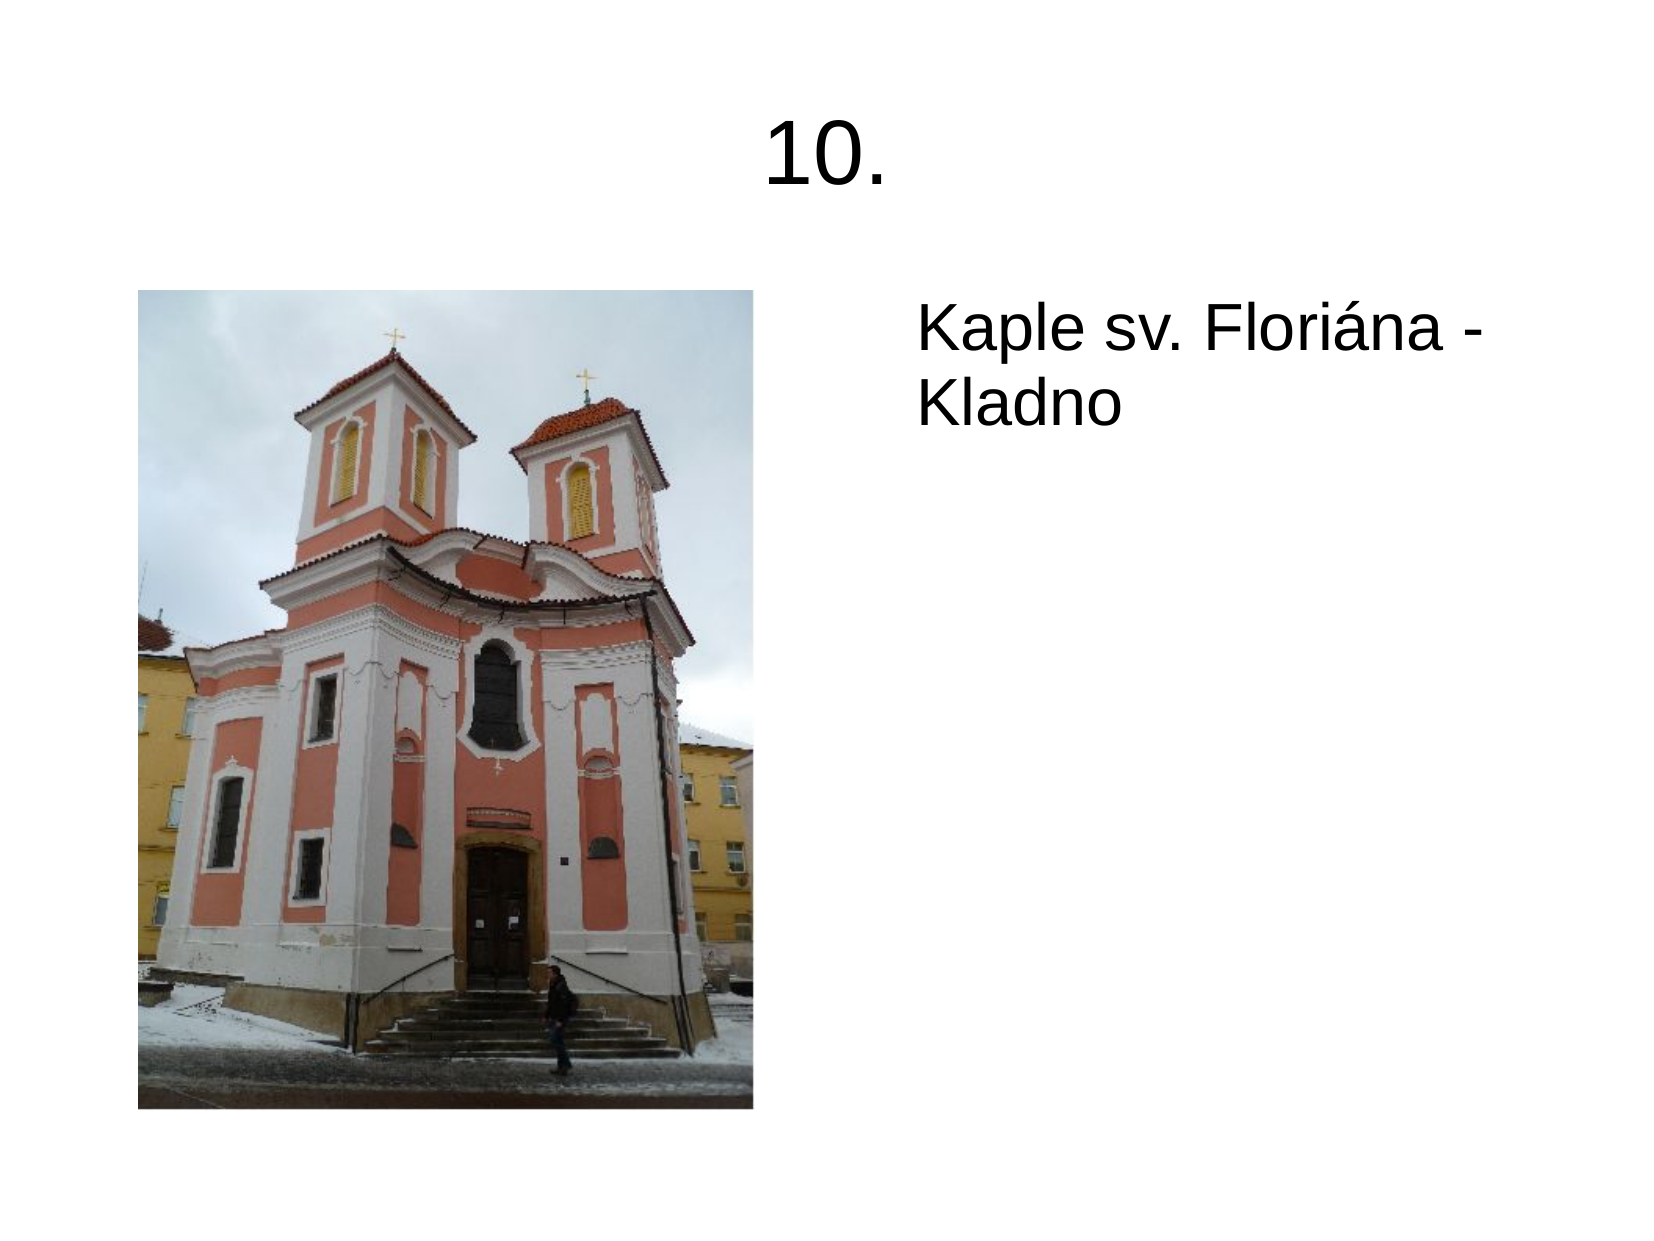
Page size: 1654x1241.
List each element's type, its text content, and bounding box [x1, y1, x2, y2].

title 10. [82, 49, 1571, 257]
list Kaple sv. Floriána - Kladno [845, 290, 1572, 1109]
picture [138, 290, 755, 1111]
